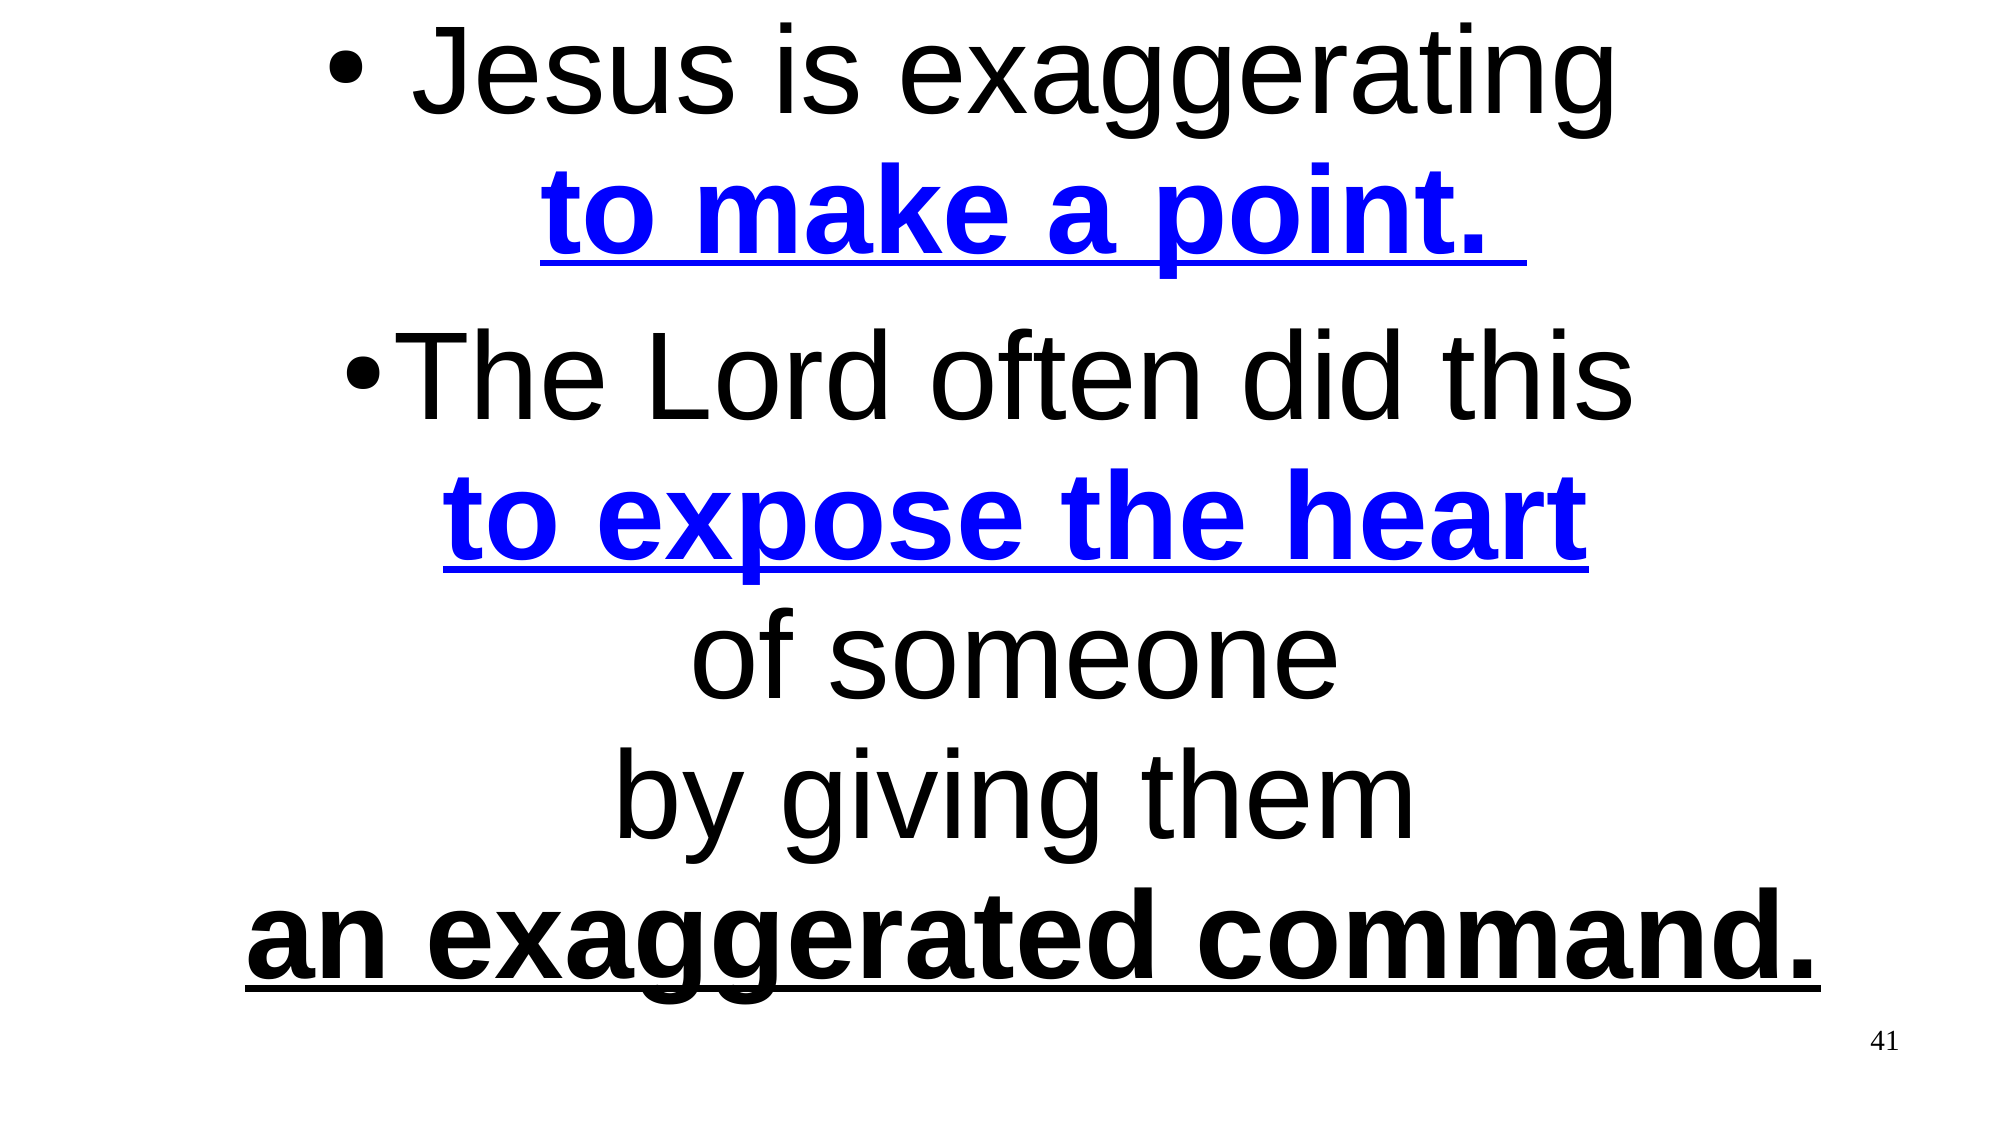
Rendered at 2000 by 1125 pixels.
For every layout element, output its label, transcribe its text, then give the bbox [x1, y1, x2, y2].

list Jesus is exaggerating to make a point. The Lord often did this to expose the heart of someone by giving them an exaggerated command. [0, 0, 1996, 1123]
